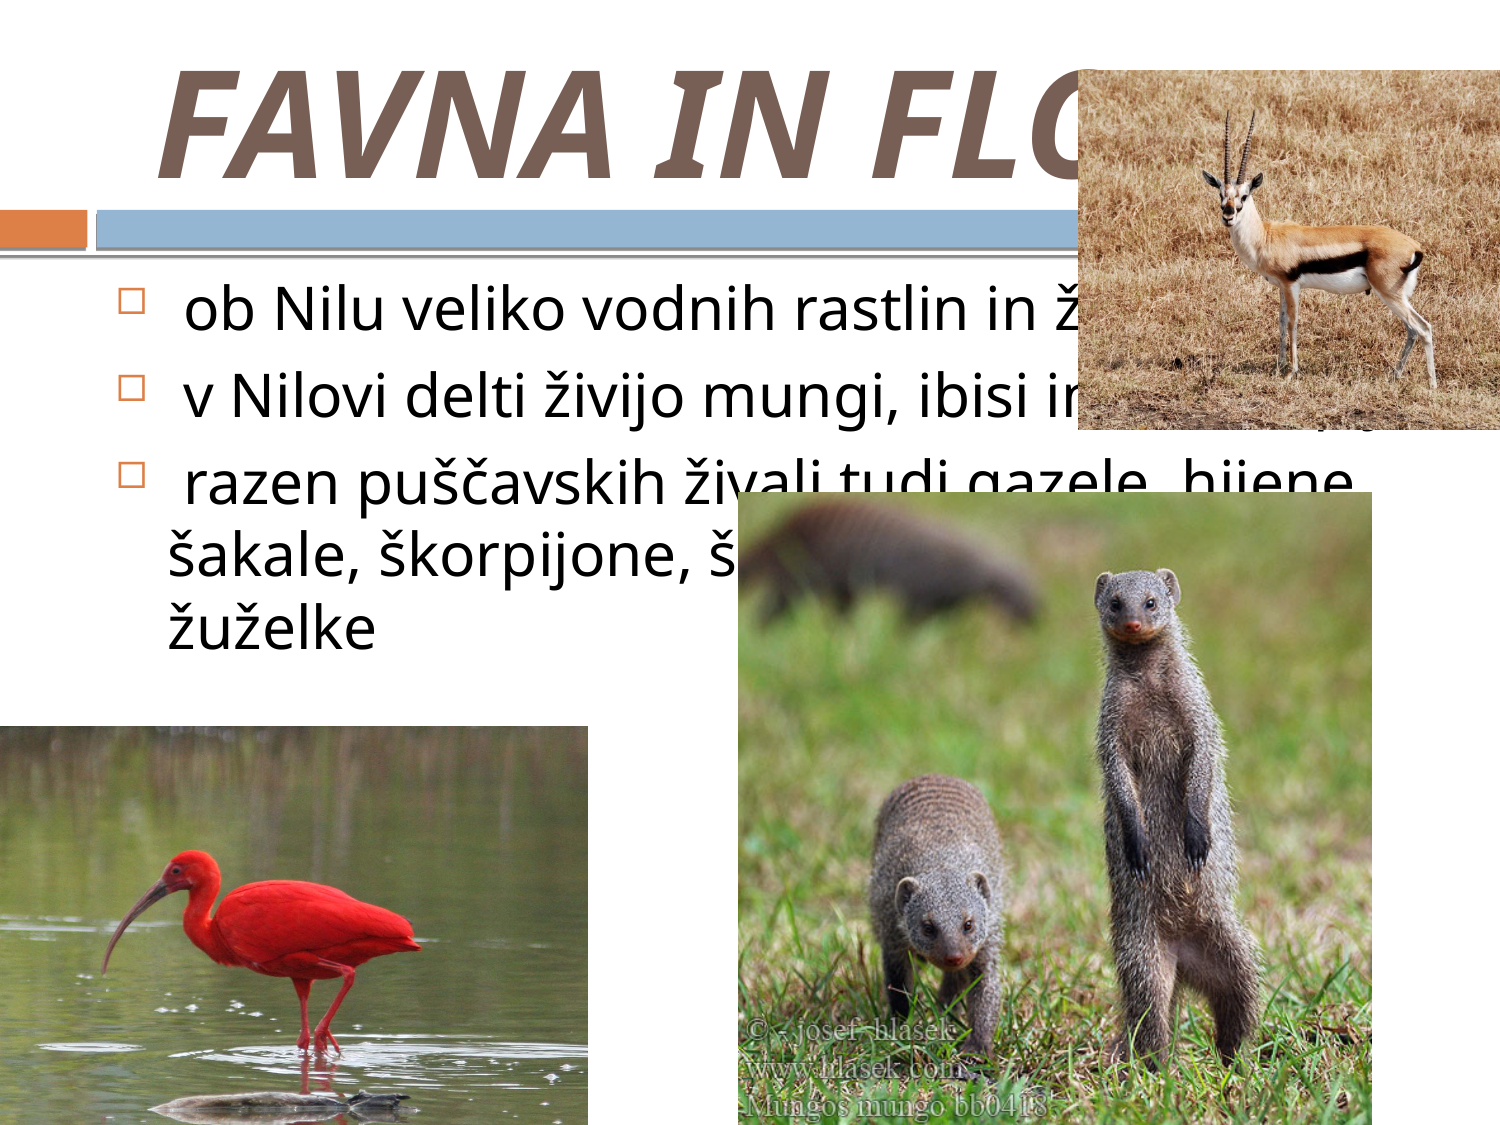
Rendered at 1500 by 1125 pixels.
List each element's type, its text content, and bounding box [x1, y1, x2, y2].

title FAVNA IN FLORA [100, 37, 1438, 200]
picture [0, 726, 588, 1125]
picture [1078, 70, 1500, 430]
picture [738, 492, 1372, 1125]
list ob Nilu veliko vodnih rastlin in živali v Nilovi delti živijo mungi, ibisi in bele čaplje razen puščavskih živali tudi gazele, hijene, šakale, škorpijone, številne glodavce in žuželke [100, 262, 1438, 1000]
